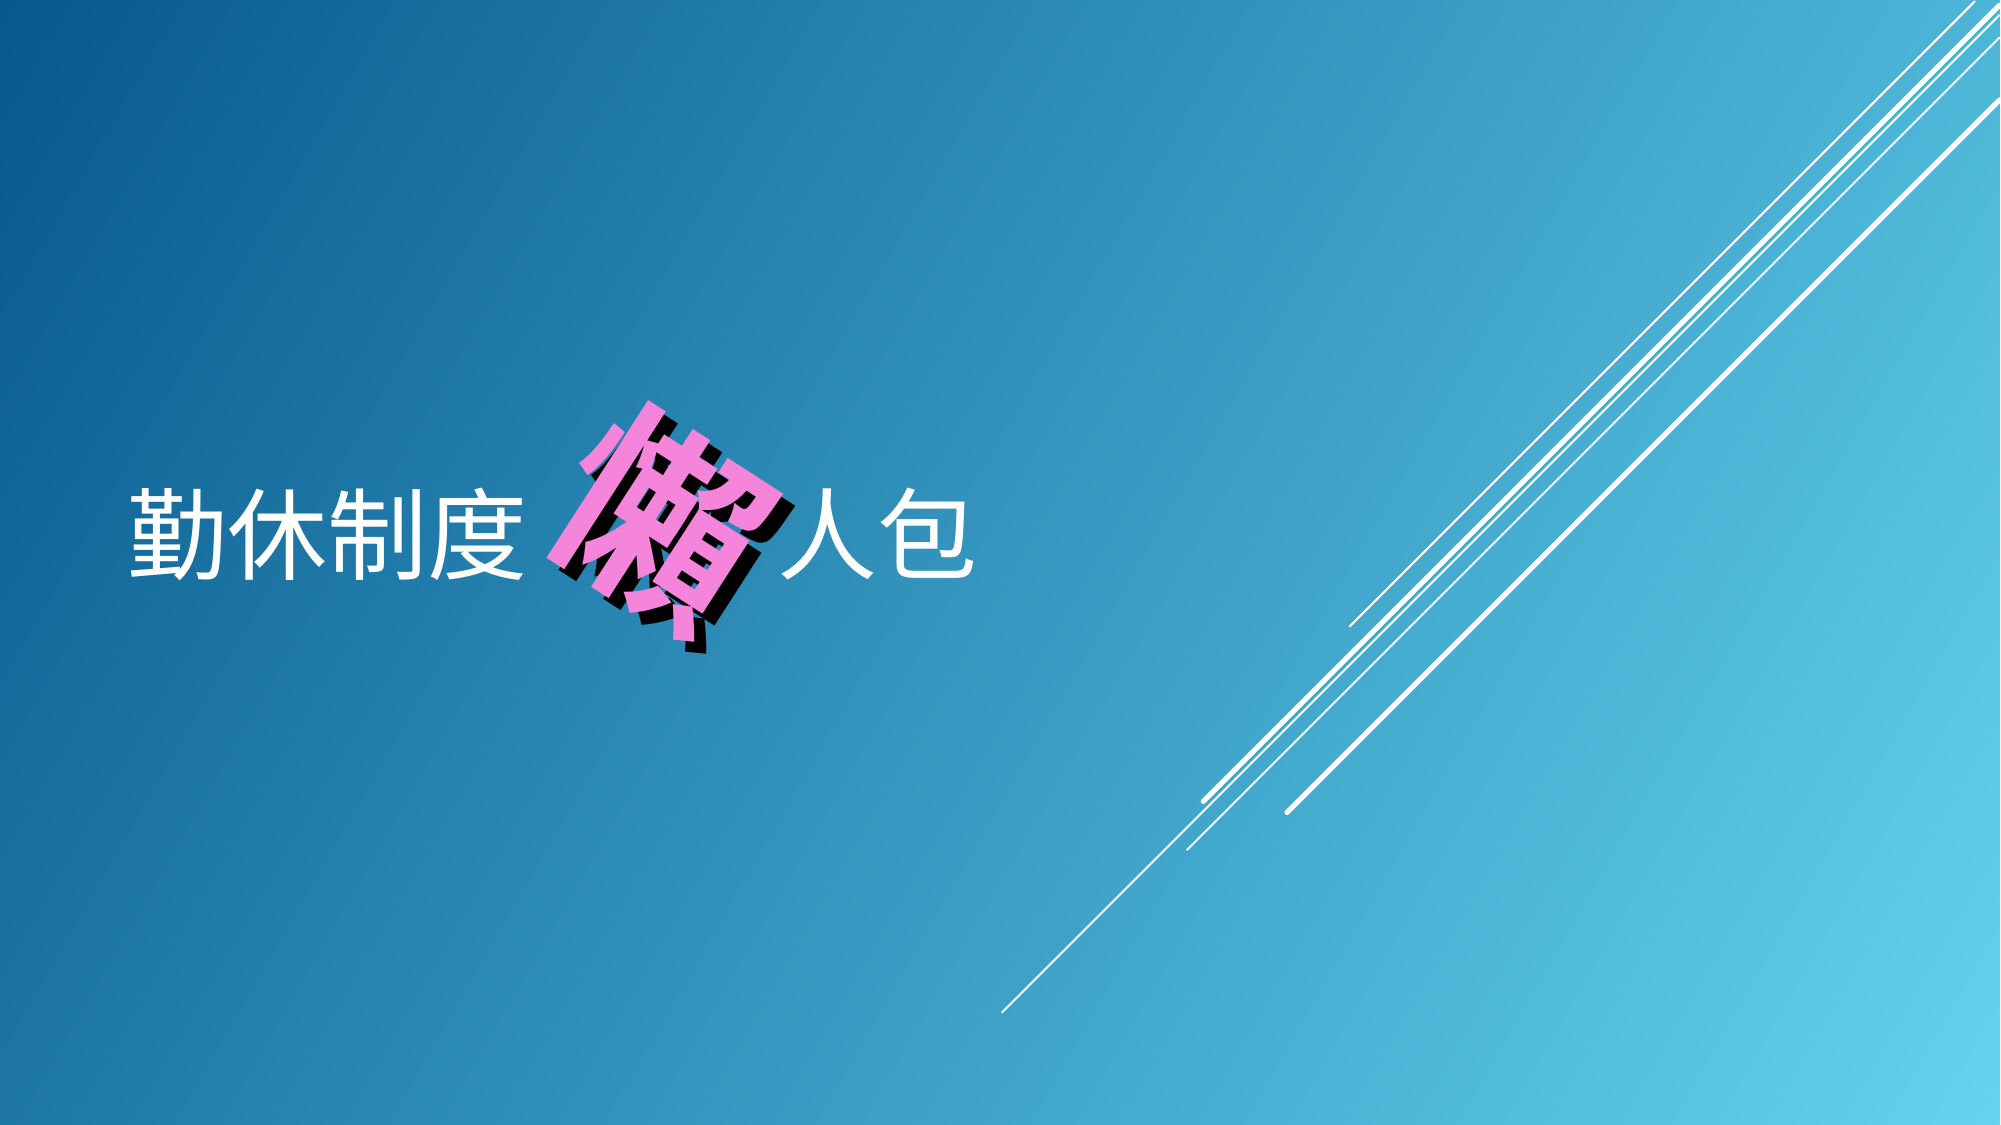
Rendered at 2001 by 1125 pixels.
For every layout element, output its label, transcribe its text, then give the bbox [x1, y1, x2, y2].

text_box 懶 [322, 234, 1001, 797]
title 勤休制度 人包 [112, 112, 1425, 601]
